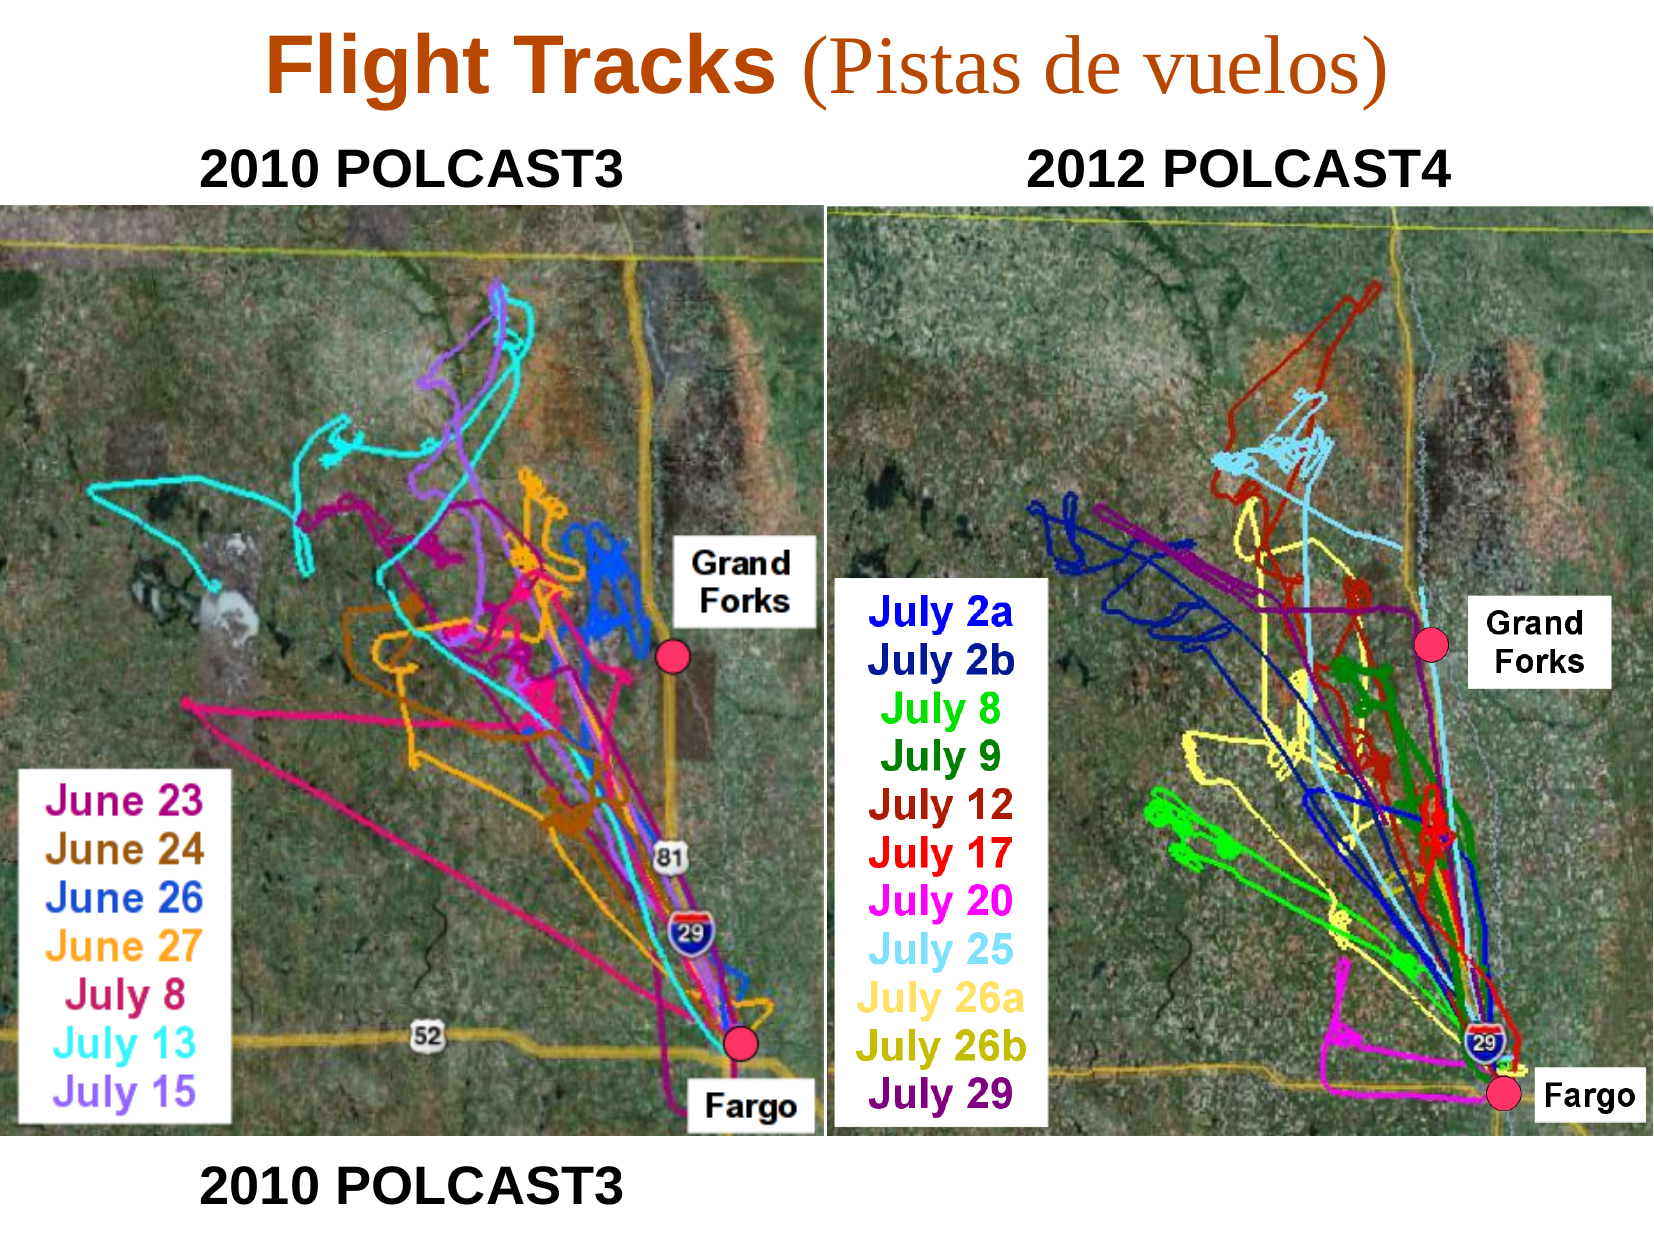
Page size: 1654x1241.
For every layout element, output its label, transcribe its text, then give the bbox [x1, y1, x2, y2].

text_box 2010 POLCAST3 [0, 1142, 826, 1223]
text_box 2010 POLCAST3 [0, 126, 826, 207]
picture [827, 205, 1653, 1136]
picture [0, 207, 824, 1136]
text_box 2012 POLCAST4 [826, 126, 1652, 207]
title Flight Tracks (Pistas de vuelos) [2, 7, 1652, 121]
